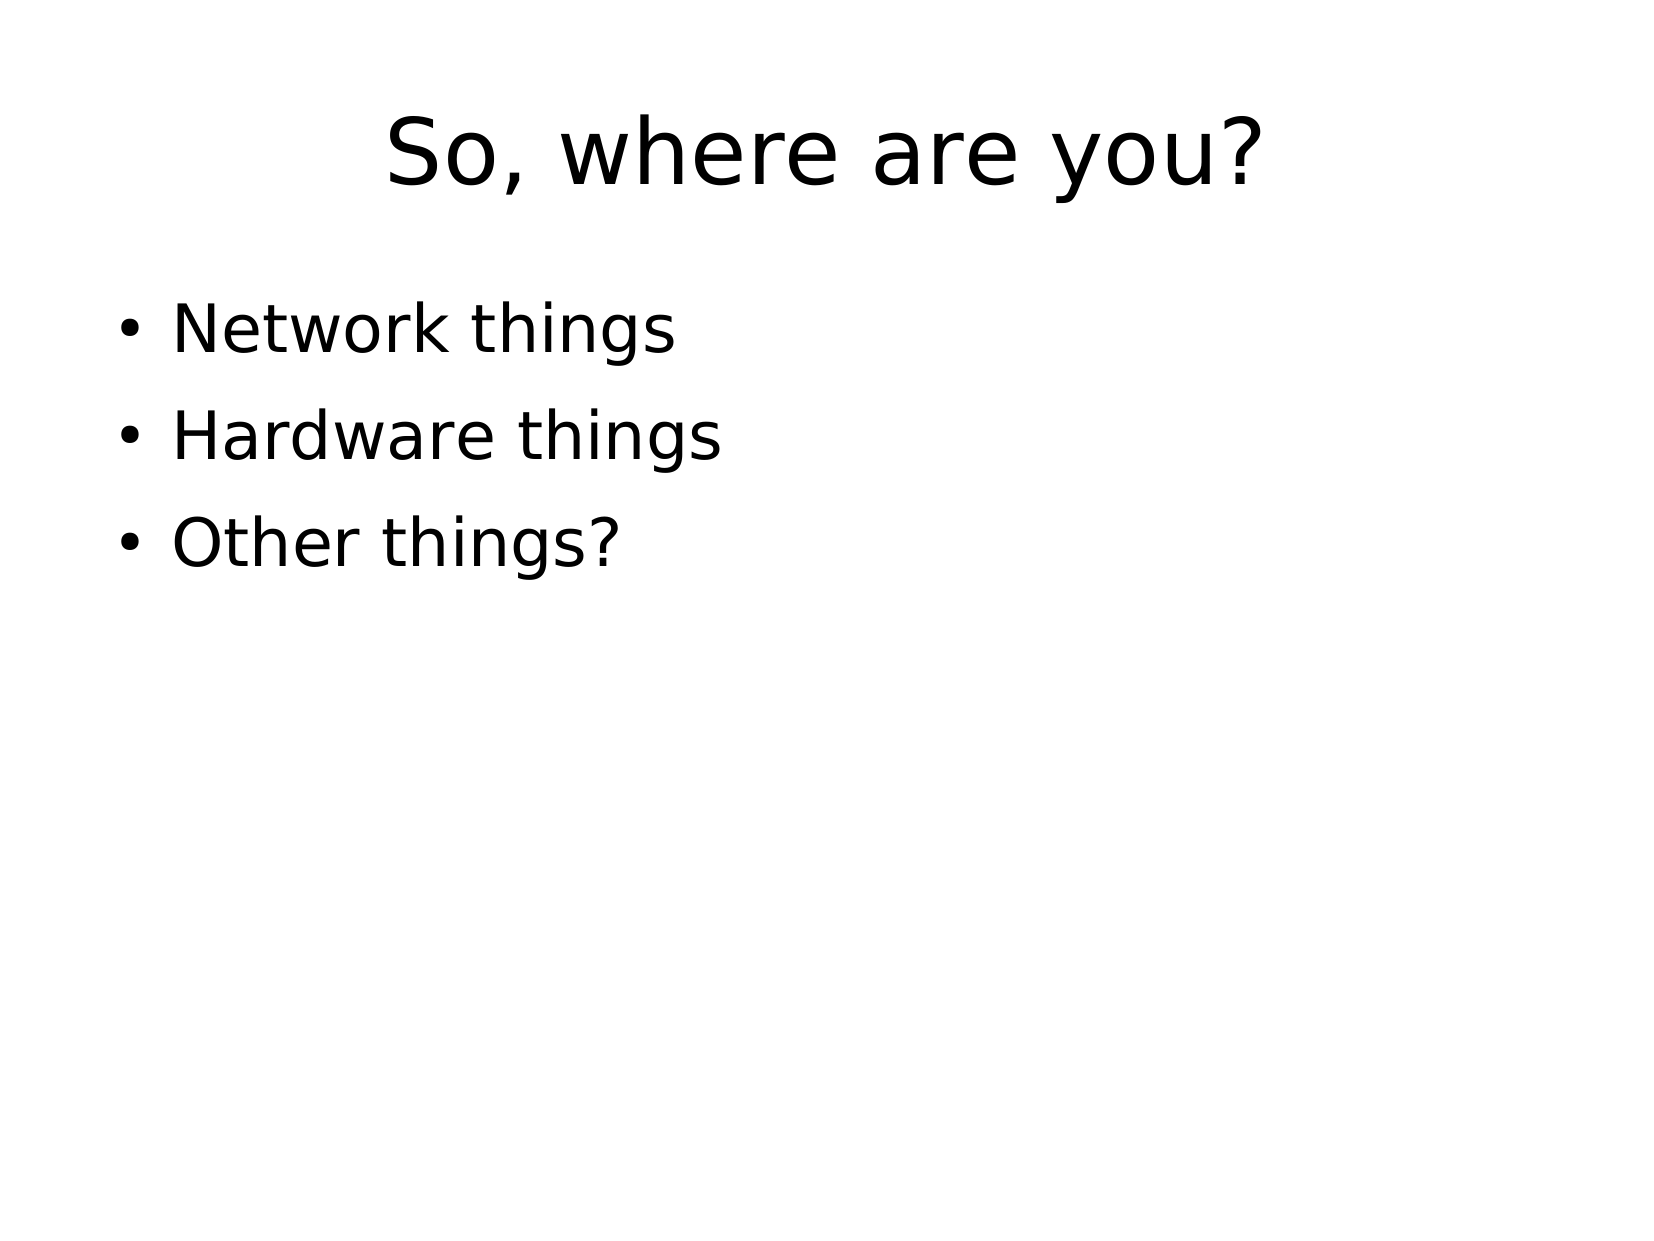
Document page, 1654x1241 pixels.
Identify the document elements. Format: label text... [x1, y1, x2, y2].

list Network things Hardware things Other things? [82, 290, 1571, 1109]
title So, where are you? [82, 49, 1571, 257]
